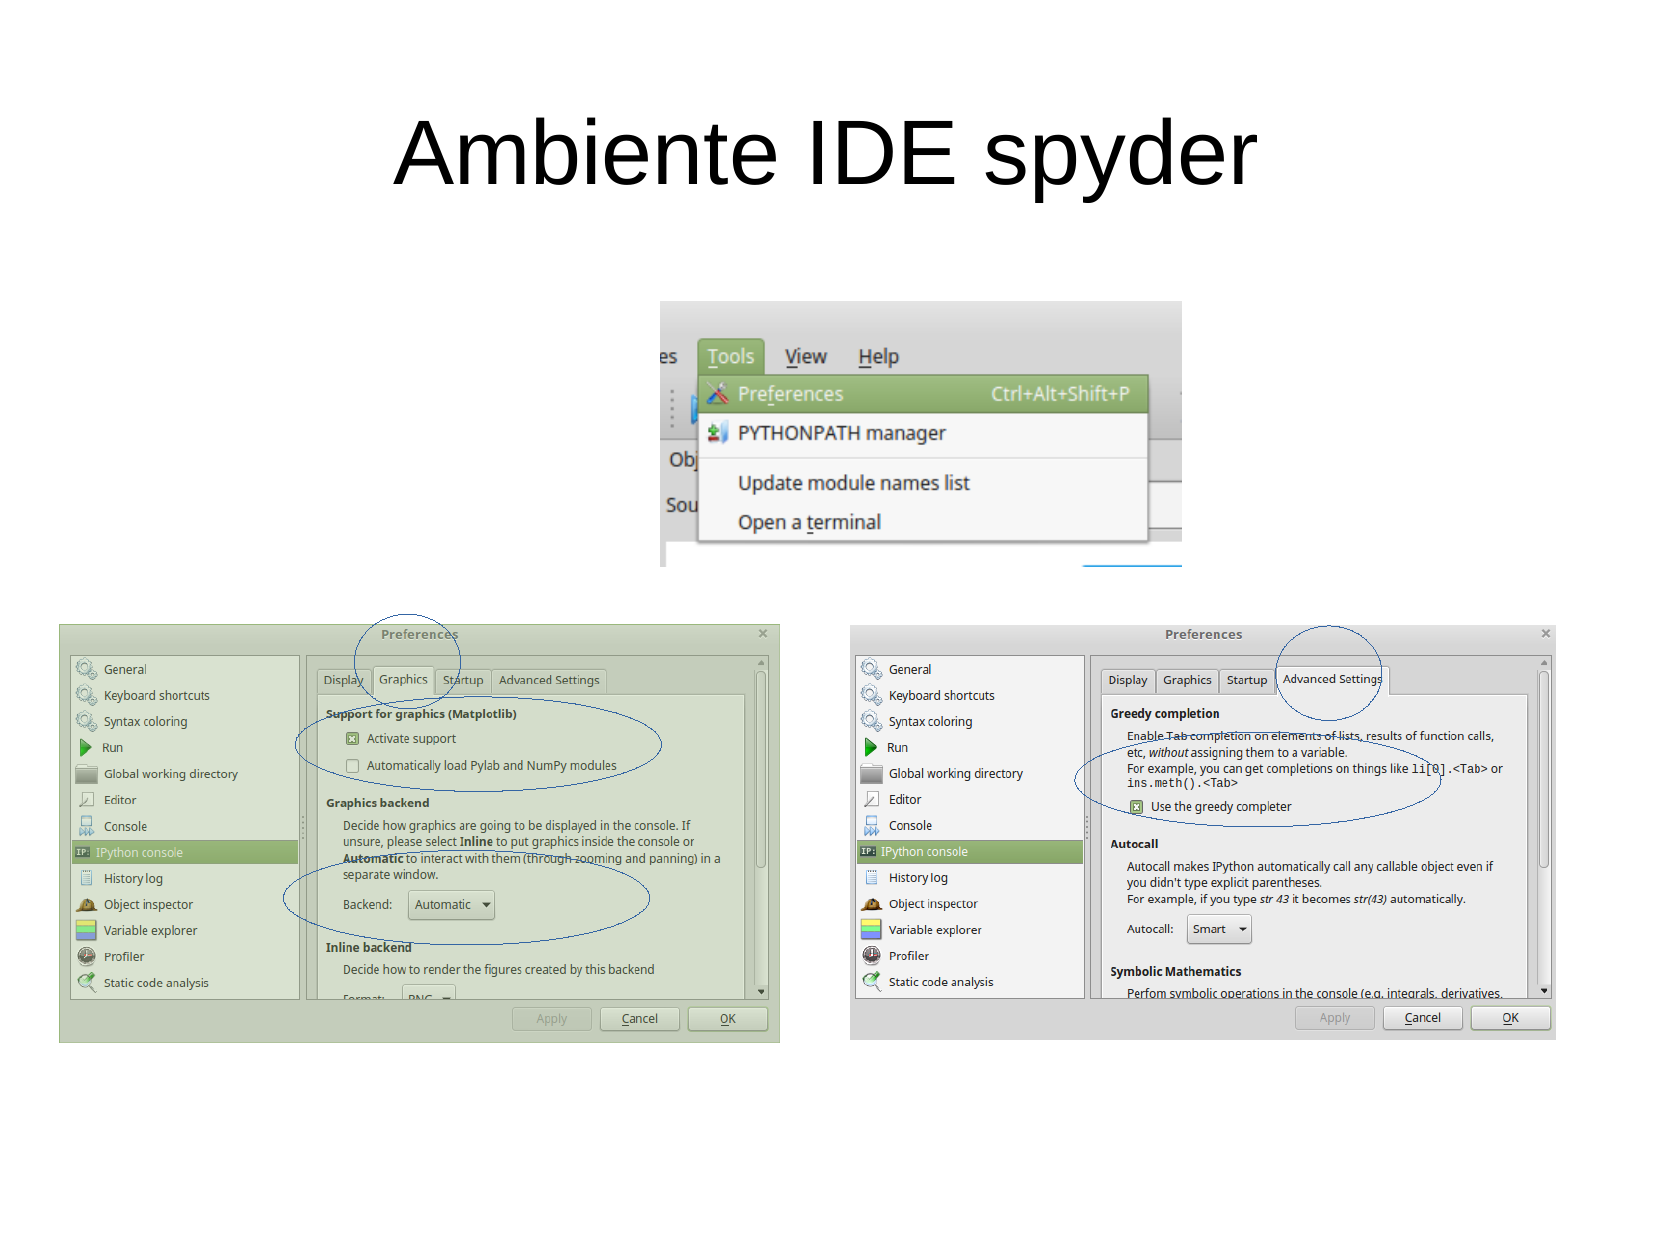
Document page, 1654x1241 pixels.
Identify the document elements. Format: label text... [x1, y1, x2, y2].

picture [660, 301, 1182, 567]
picture [59, 624, 780, 1043]
title Ambiente IDE spyder [82, 49, 1571, 257]
picture [850, 625, 1556, 1040]
